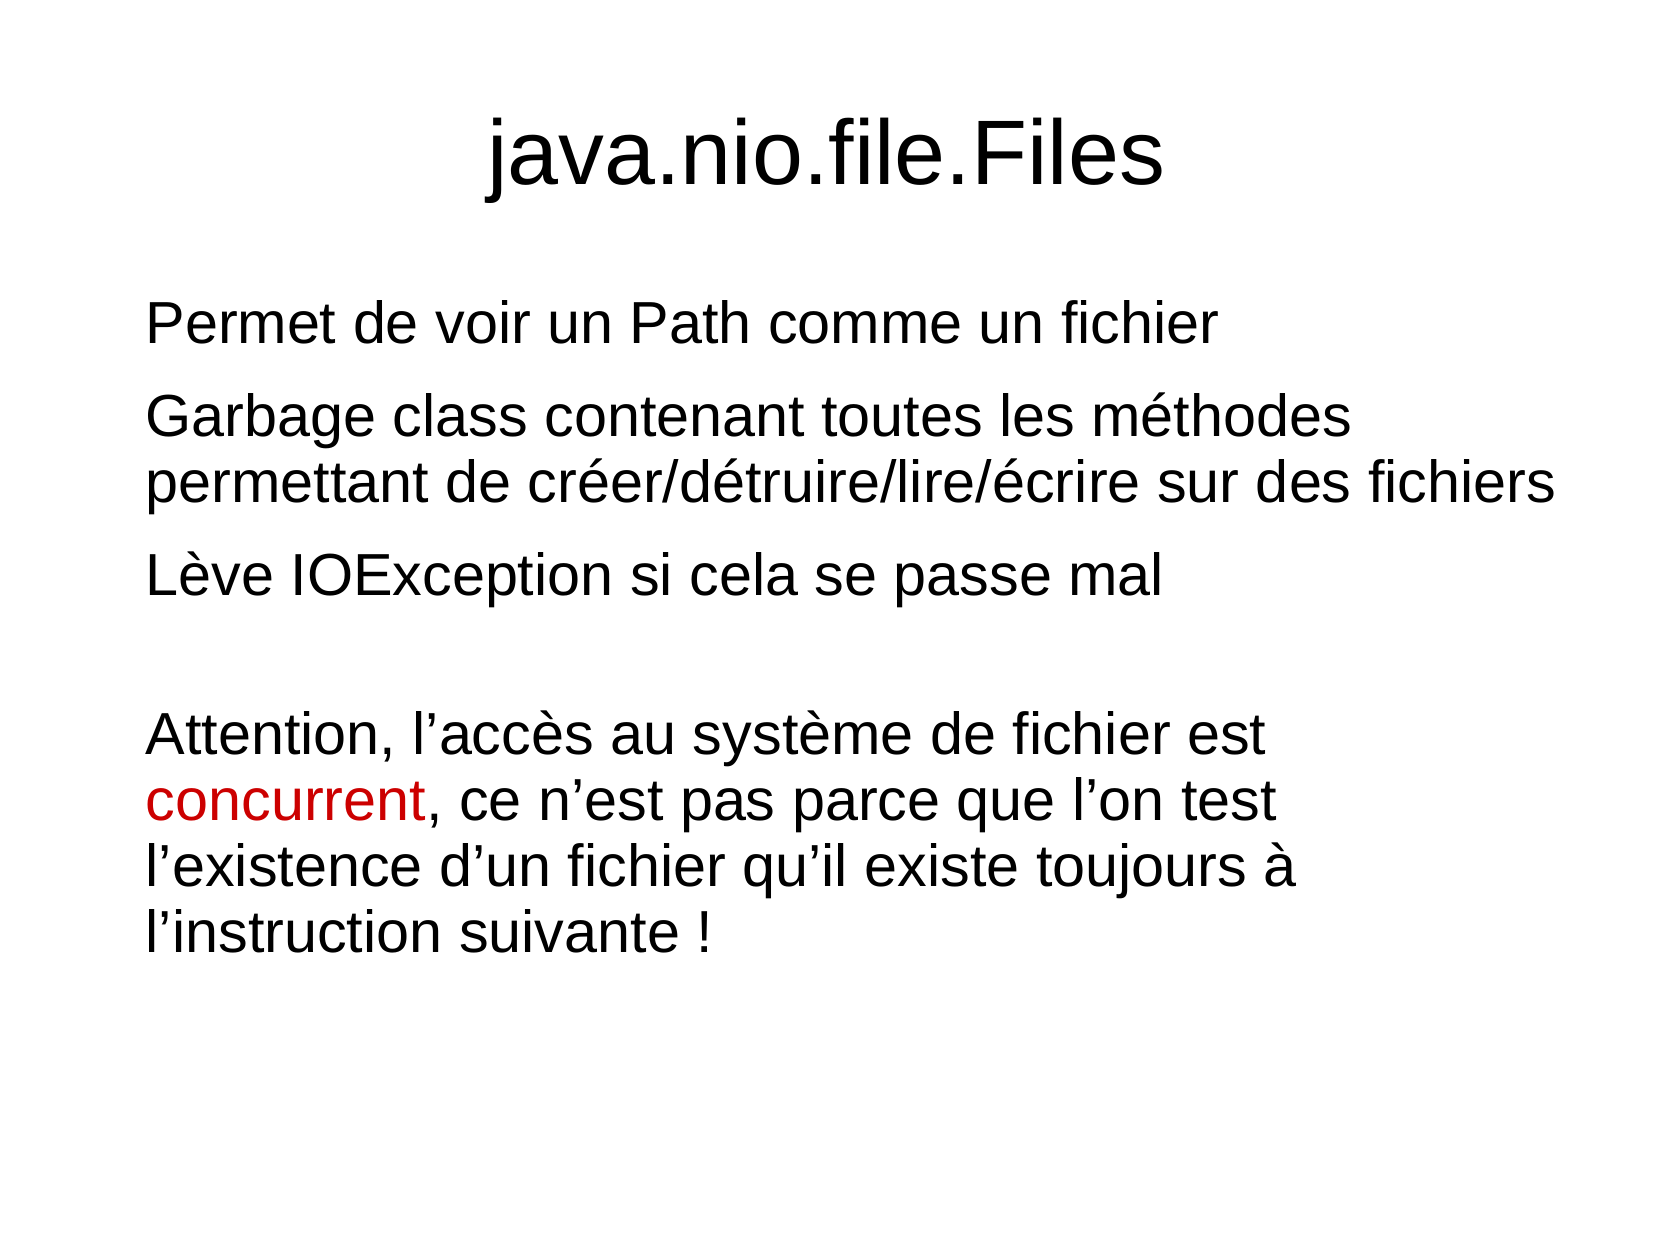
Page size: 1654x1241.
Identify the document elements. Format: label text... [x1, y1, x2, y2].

list Permet de voir un Path comme un fichier Garbage class contenant toutes les méthodes permettant de créer/détruire/lire/écrire sur des fichiers Lève IOException si cela se passe mal Attention, l’accès au système de fichier est concurrent, ce n’est pas parce que l’on test l’existence d’un fichier qu’il existe toujours à l’instruction suivante ! [82, 290, 1571, 1010]
title java.nio.file.Files [82, 49, 1571, 257]
